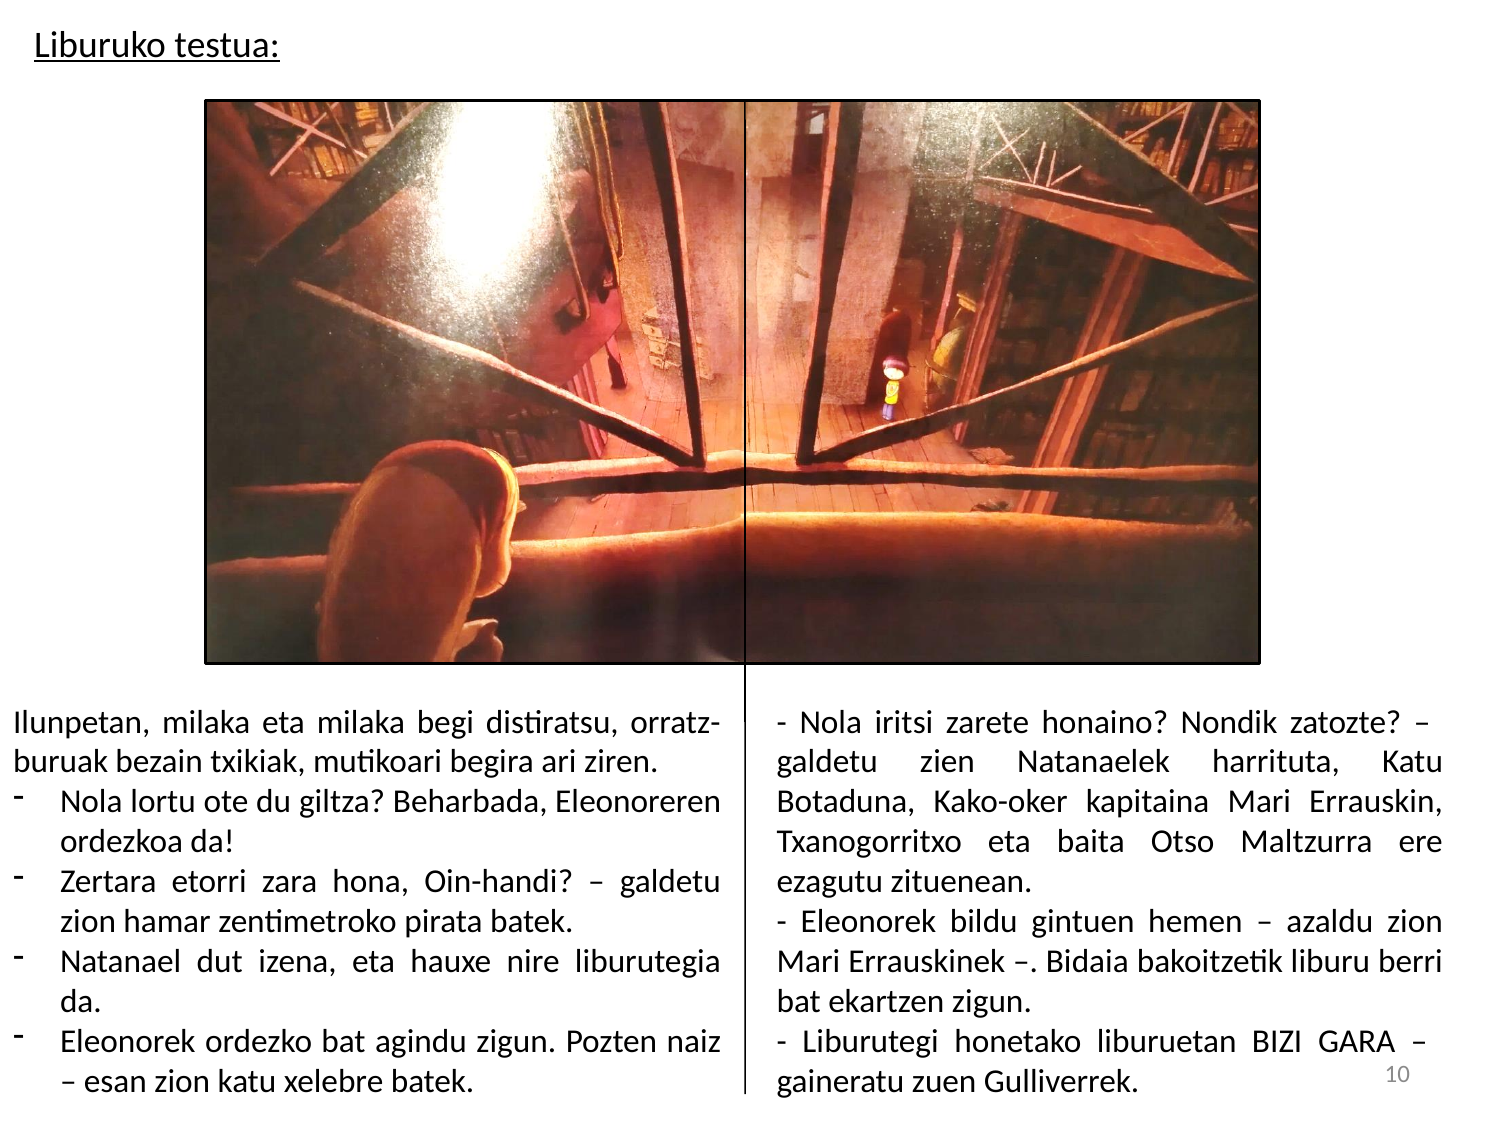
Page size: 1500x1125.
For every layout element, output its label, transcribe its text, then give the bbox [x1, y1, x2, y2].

picture [206, 101, 744, 662]
text_box Liburuko testua: [19, 12, 295, 73]
text_box Ilunpetan, milaka eta milaka begi distiratsu, orratz-buruak bezain txikiak, mutikoari begira ari ziren. Nola lortu ote du giltza? Beharbada, Eleonoreren ordezkoa da! Zertara etorri zara hona, Oin-handi? – galdetu zion hamar zentimetroko pirata batek. Natanael dut izena, eta hauxe nire liburutegia da. Eleonorek ordezko bat agindu zigun. Pozten naiz – esan zion katu xelebre batek. [0, 692, 737, 1107]
picture [746, 101, 1258, 662]
text_box - Nola iritsi zarete honaino? Nondik zatozte? – galdetu zien Natanaelek harrituta, Katu Botaduna, Kako-oker kapitaina Mari Errauskin, Txanogorritxo eta baita Otso Maltzurra ere ezagutu zituenean. - Eleonorek bildu gintuen hemen – azaldu zion Mari Errauskinek –. Bidaia bakoitzetik liburu berri bat ekartzen zigun. - Liburutegi honetako liburuetan BIZI GARA – gaineratu zuen Gulliverrek. [761, 692, 1459, 1107]
